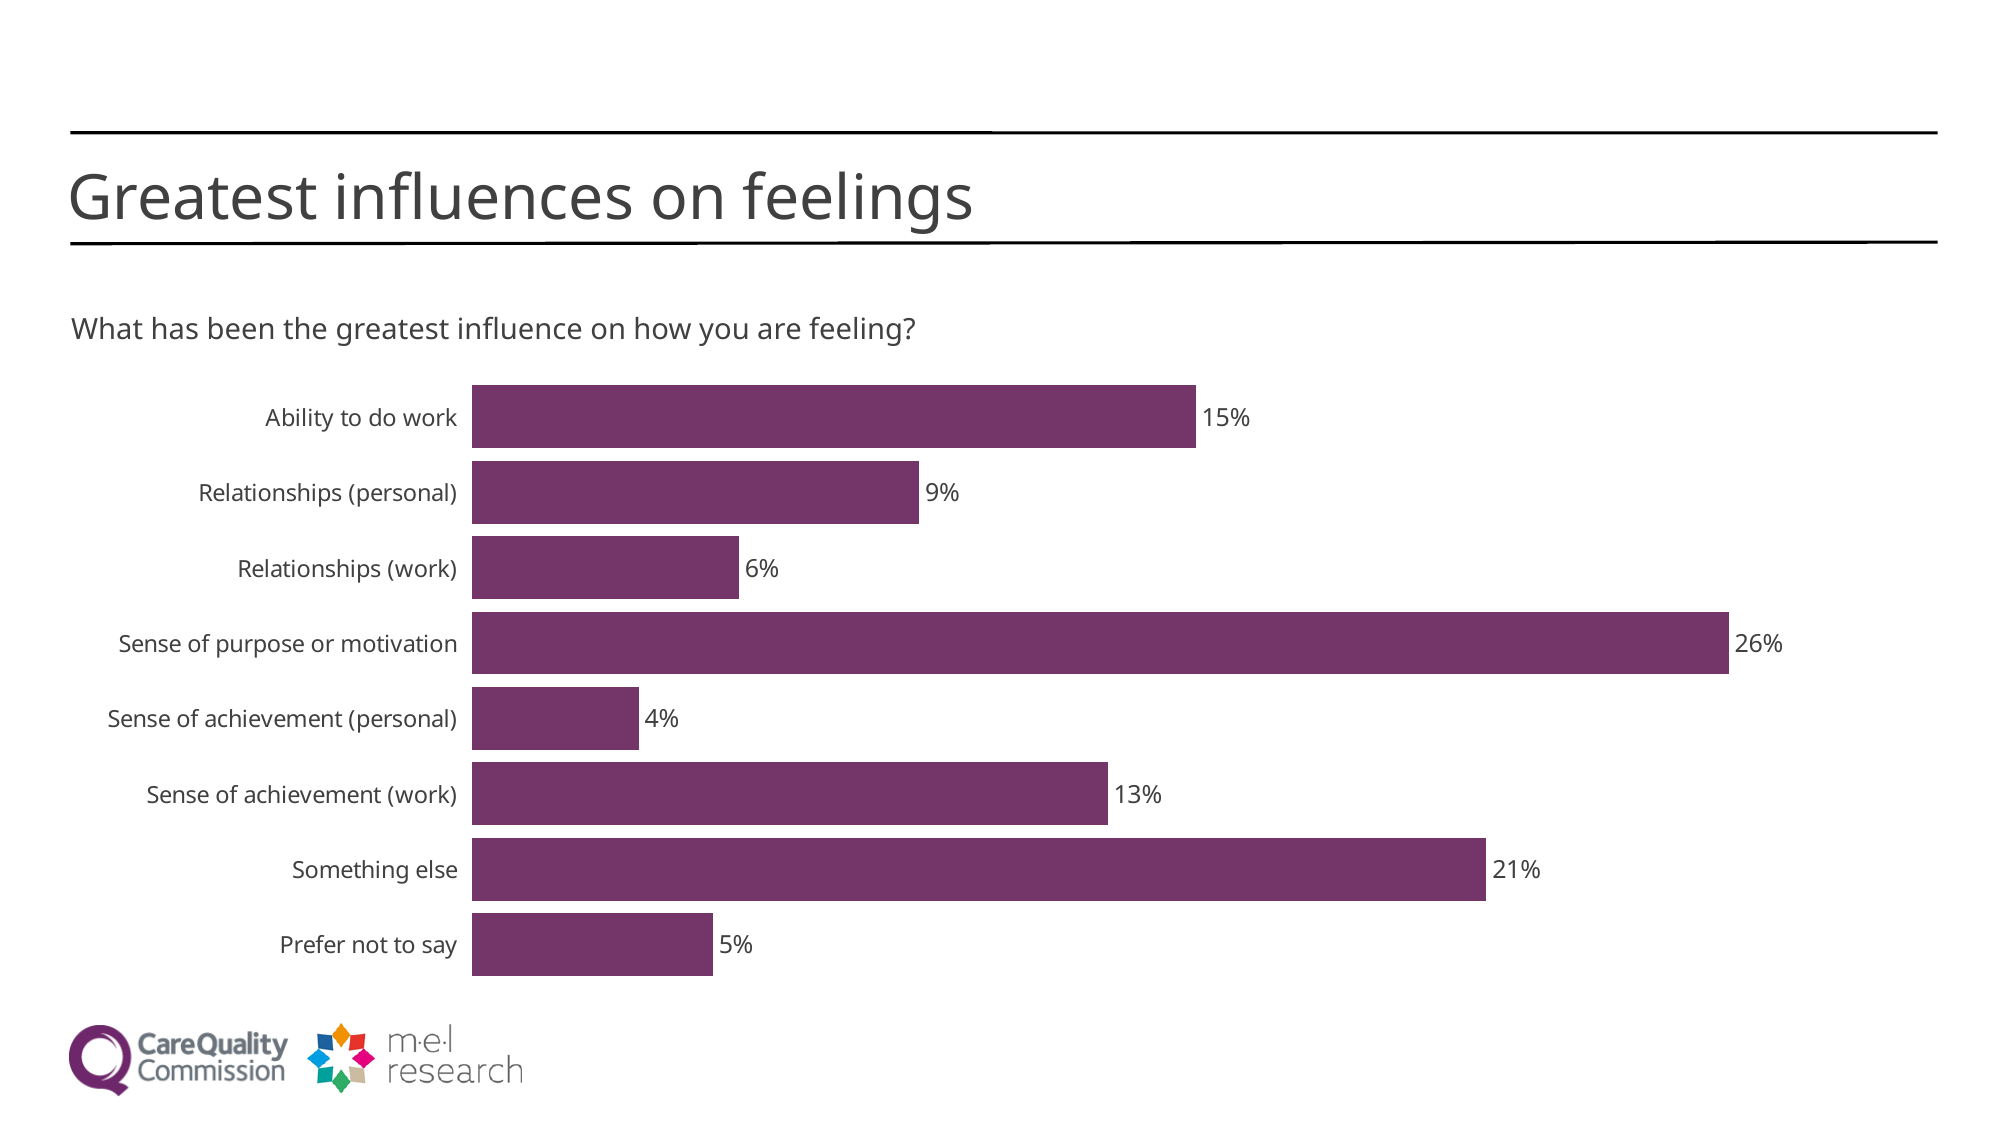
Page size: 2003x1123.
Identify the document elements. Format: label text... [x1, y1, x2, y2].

title Greatest influences on feelings [67, 143, 1935, 232]
chart [70, 366, 1935, 995]
picture [67, 1023, 291, 1099]
text_box What has been the greatest influence on how you are feeling? [71, 302, 1426, 345]
picture [307, 1023, 522, 1093]
